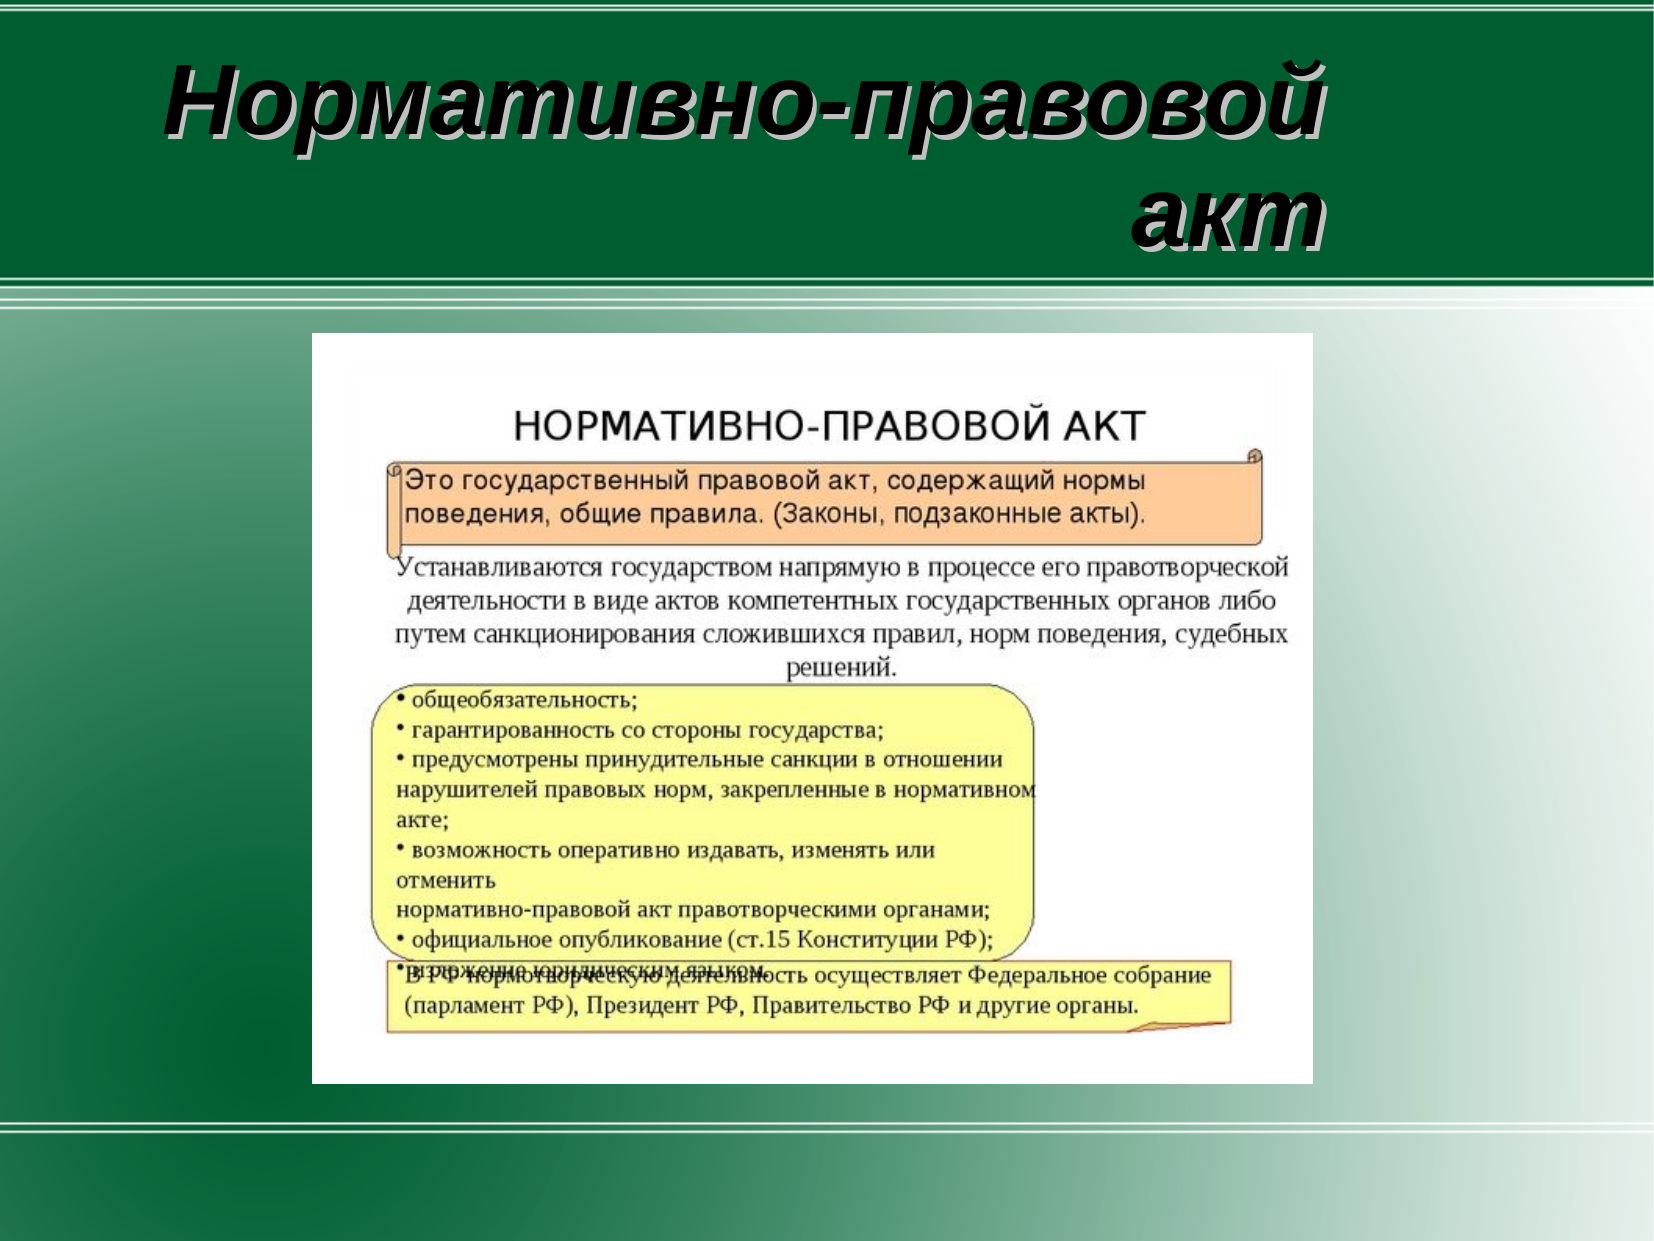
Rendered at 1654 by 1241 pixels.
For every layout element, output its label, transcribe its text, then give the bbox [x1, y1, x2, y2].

picture [312, 333, 1313, 1084]
text_box Нормативно-правовой акт [147, 36, 1556, 285]
